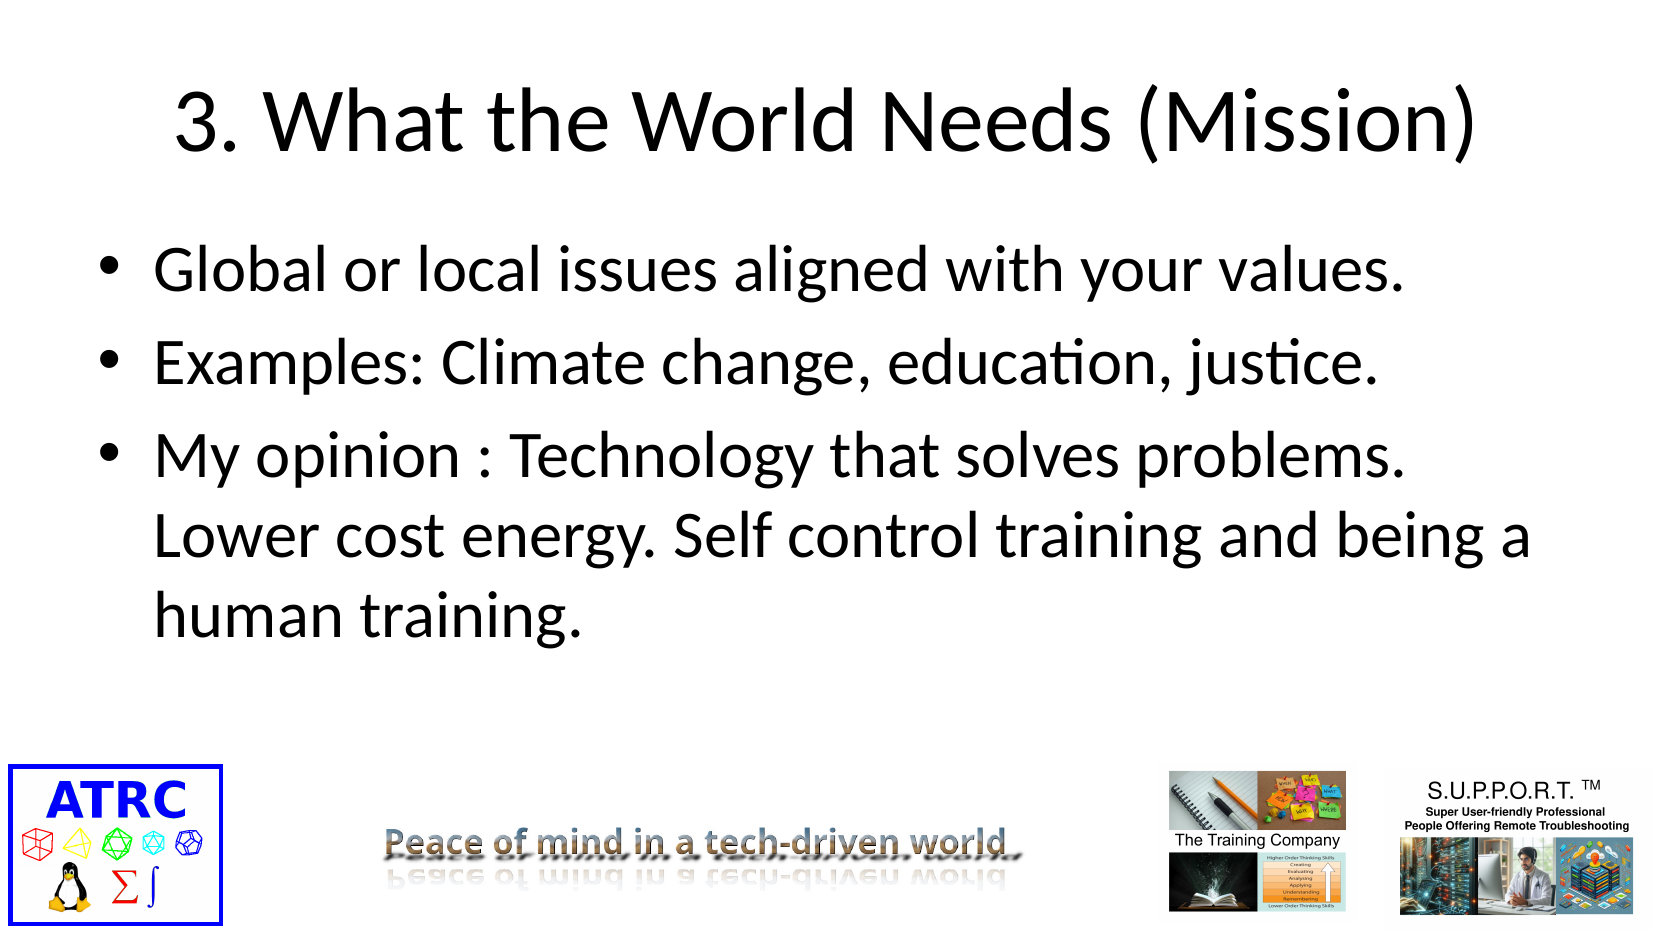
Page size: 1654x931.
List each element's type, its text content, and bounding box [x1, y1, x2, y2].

picture [8, 764, 223, 926]
picture [380, 831, 1026, 904]
picture [1384, 768, 1652, 930]
title 3. What the World Needs (Mission) [82, 37, 1571, 193]
list Global or local issues aligned with your values. Examples: Climate change, education, justice. My opinion : Technology that solves problems. Lower cost energy. Self control training and being a human training. [82, 217, 1571, 831]
picture [1157, 831, 1358, 922]
